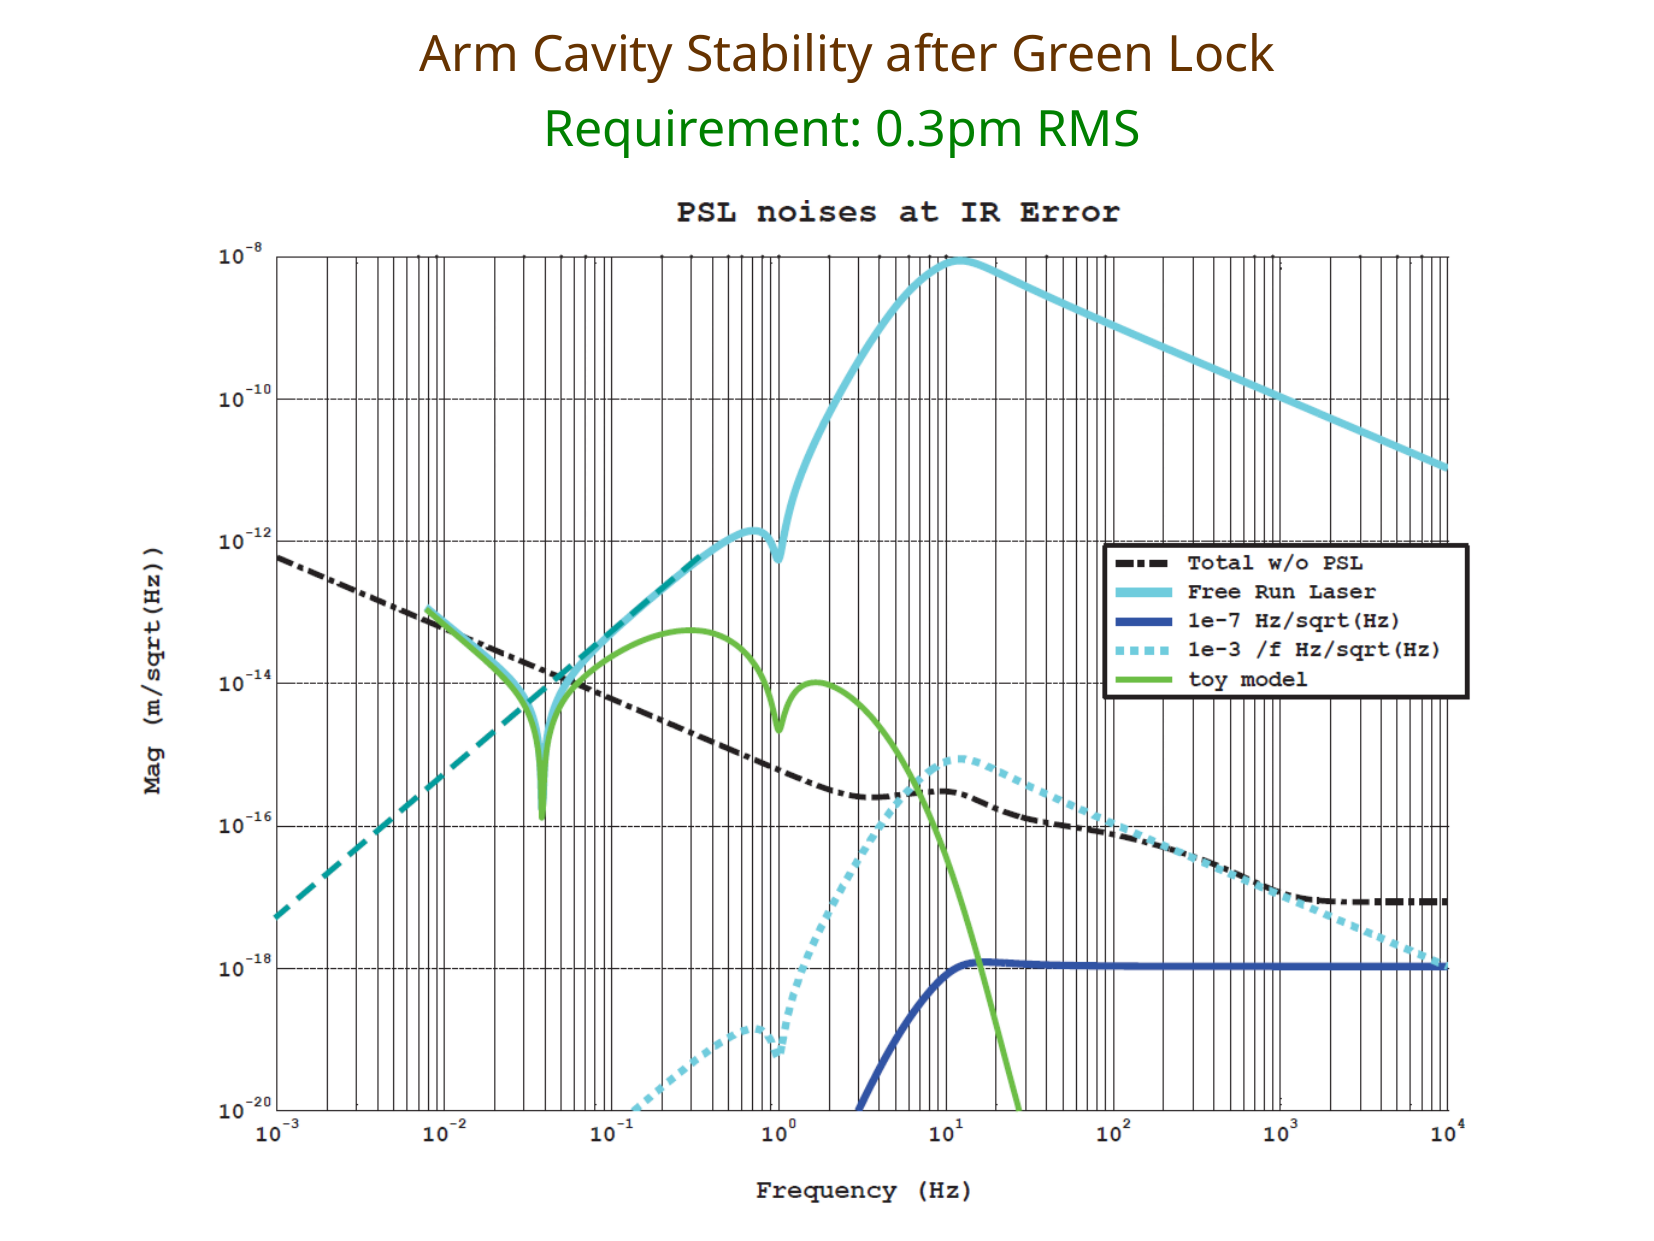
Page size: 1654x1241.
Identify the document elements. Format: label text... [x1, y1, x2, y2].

picture [139, 200, 1471, 1205]
text_box Requirement: 0.3pm RMS [528, 85, 1125, 161]
text_box Arm Cavity Stability after Green Lock [404, 10, 1250, 86]
